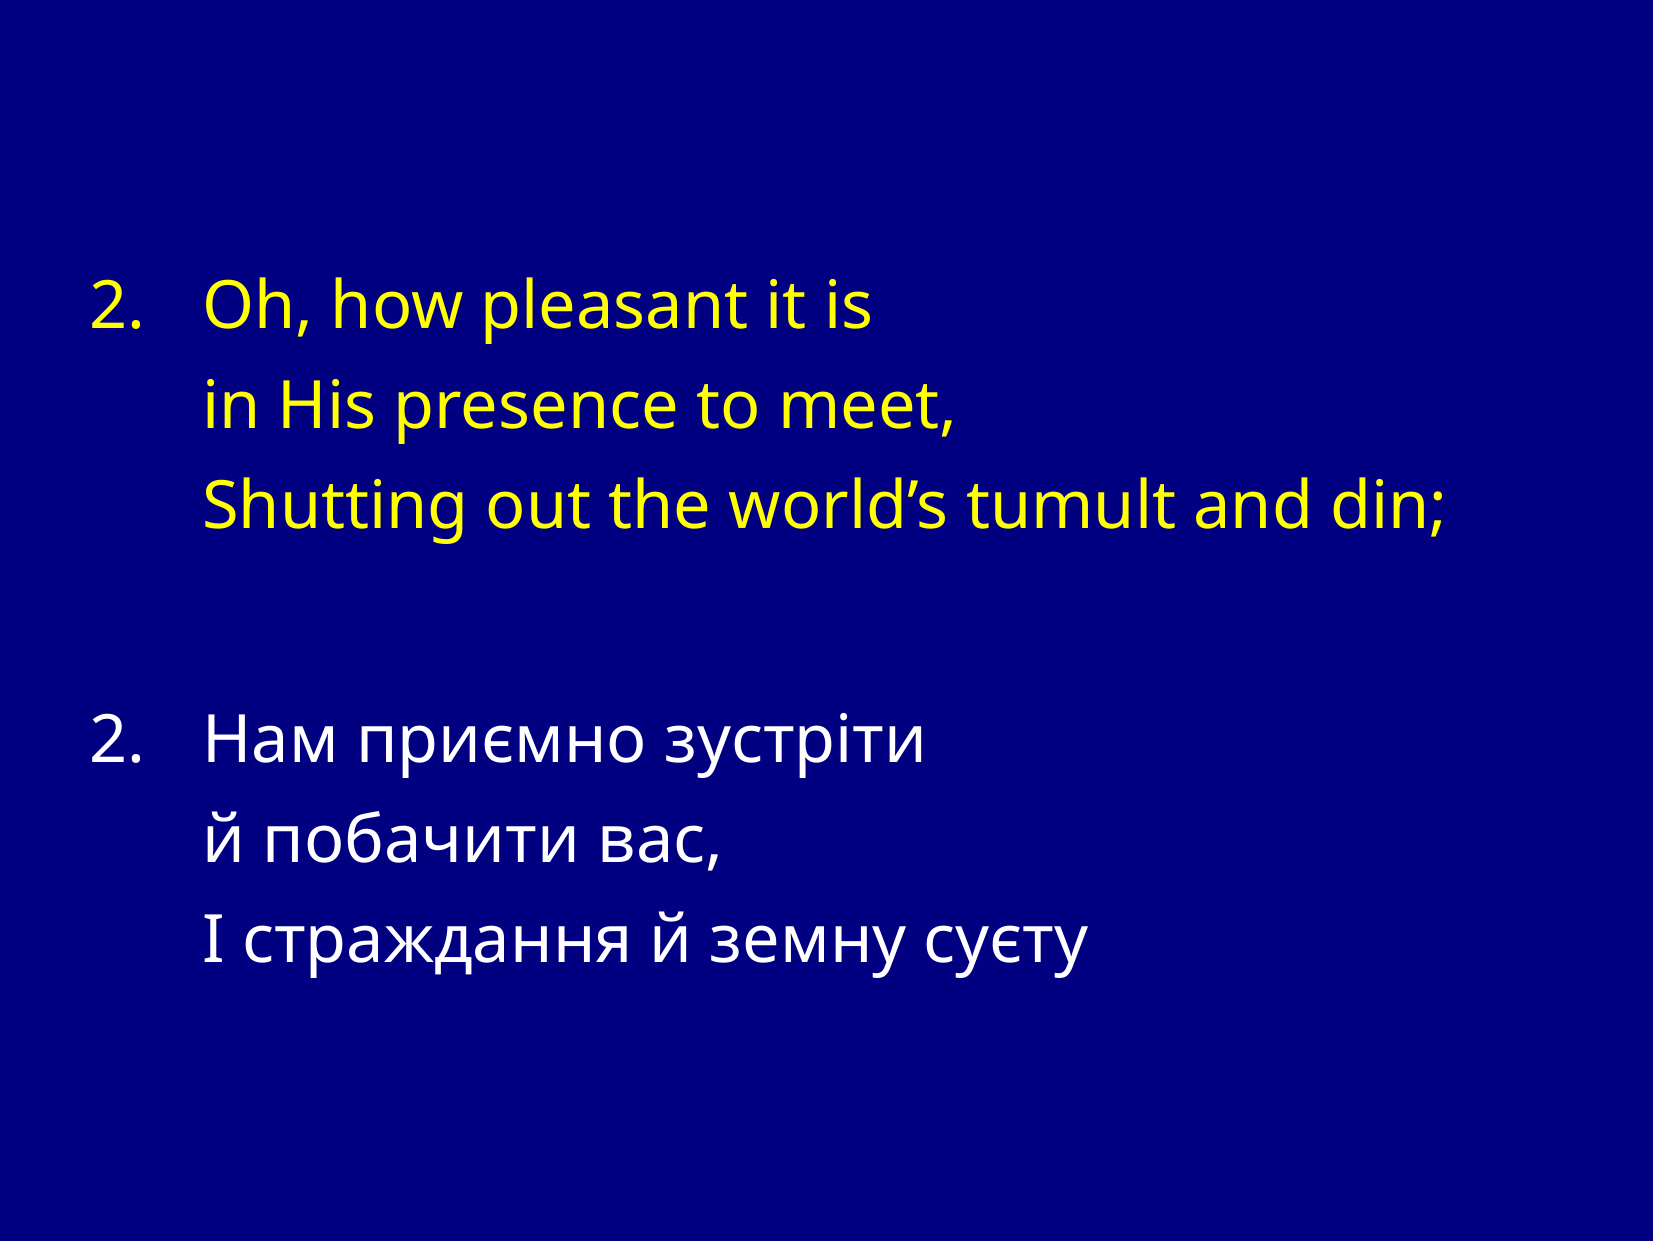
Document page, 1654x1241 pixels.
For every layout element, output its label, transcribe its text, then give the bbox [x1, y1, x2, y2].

text_box 2. Oh, how pleasant it is in His presence to meet, Shutting out the world’s tumult and din; [75, 150, 1576, 638]
text_box 2. Нам приємно зустріти й побачити вас, І страждання й земну суєту [75, 675, 1576, 1163]
